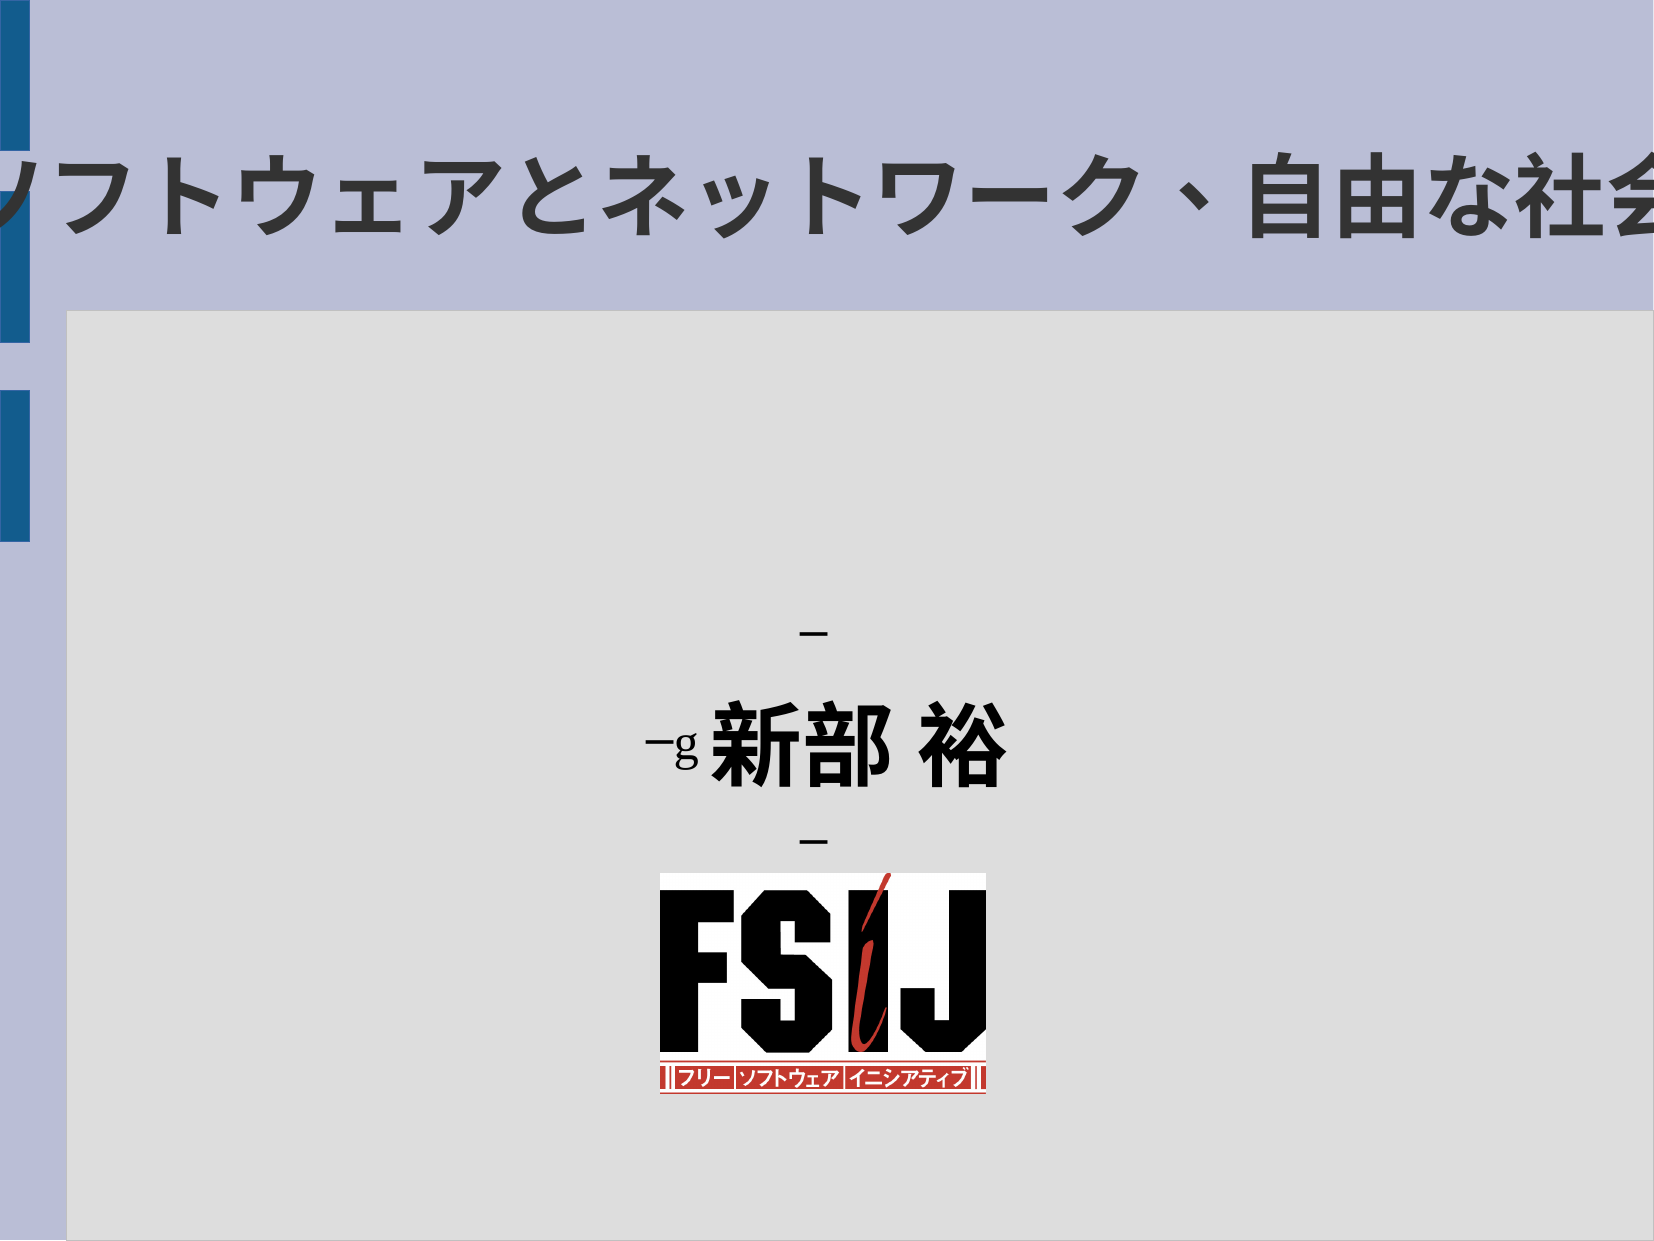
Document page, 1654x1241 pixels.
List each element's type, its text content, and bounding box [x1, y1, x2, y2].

picture [660, 873, 986, 1094]
text_box g新部 裕 [121, 344, 1534, 1127]
title ソフトウェアとネットワーク、自由な社会 [96, 91, 1559, 299]
